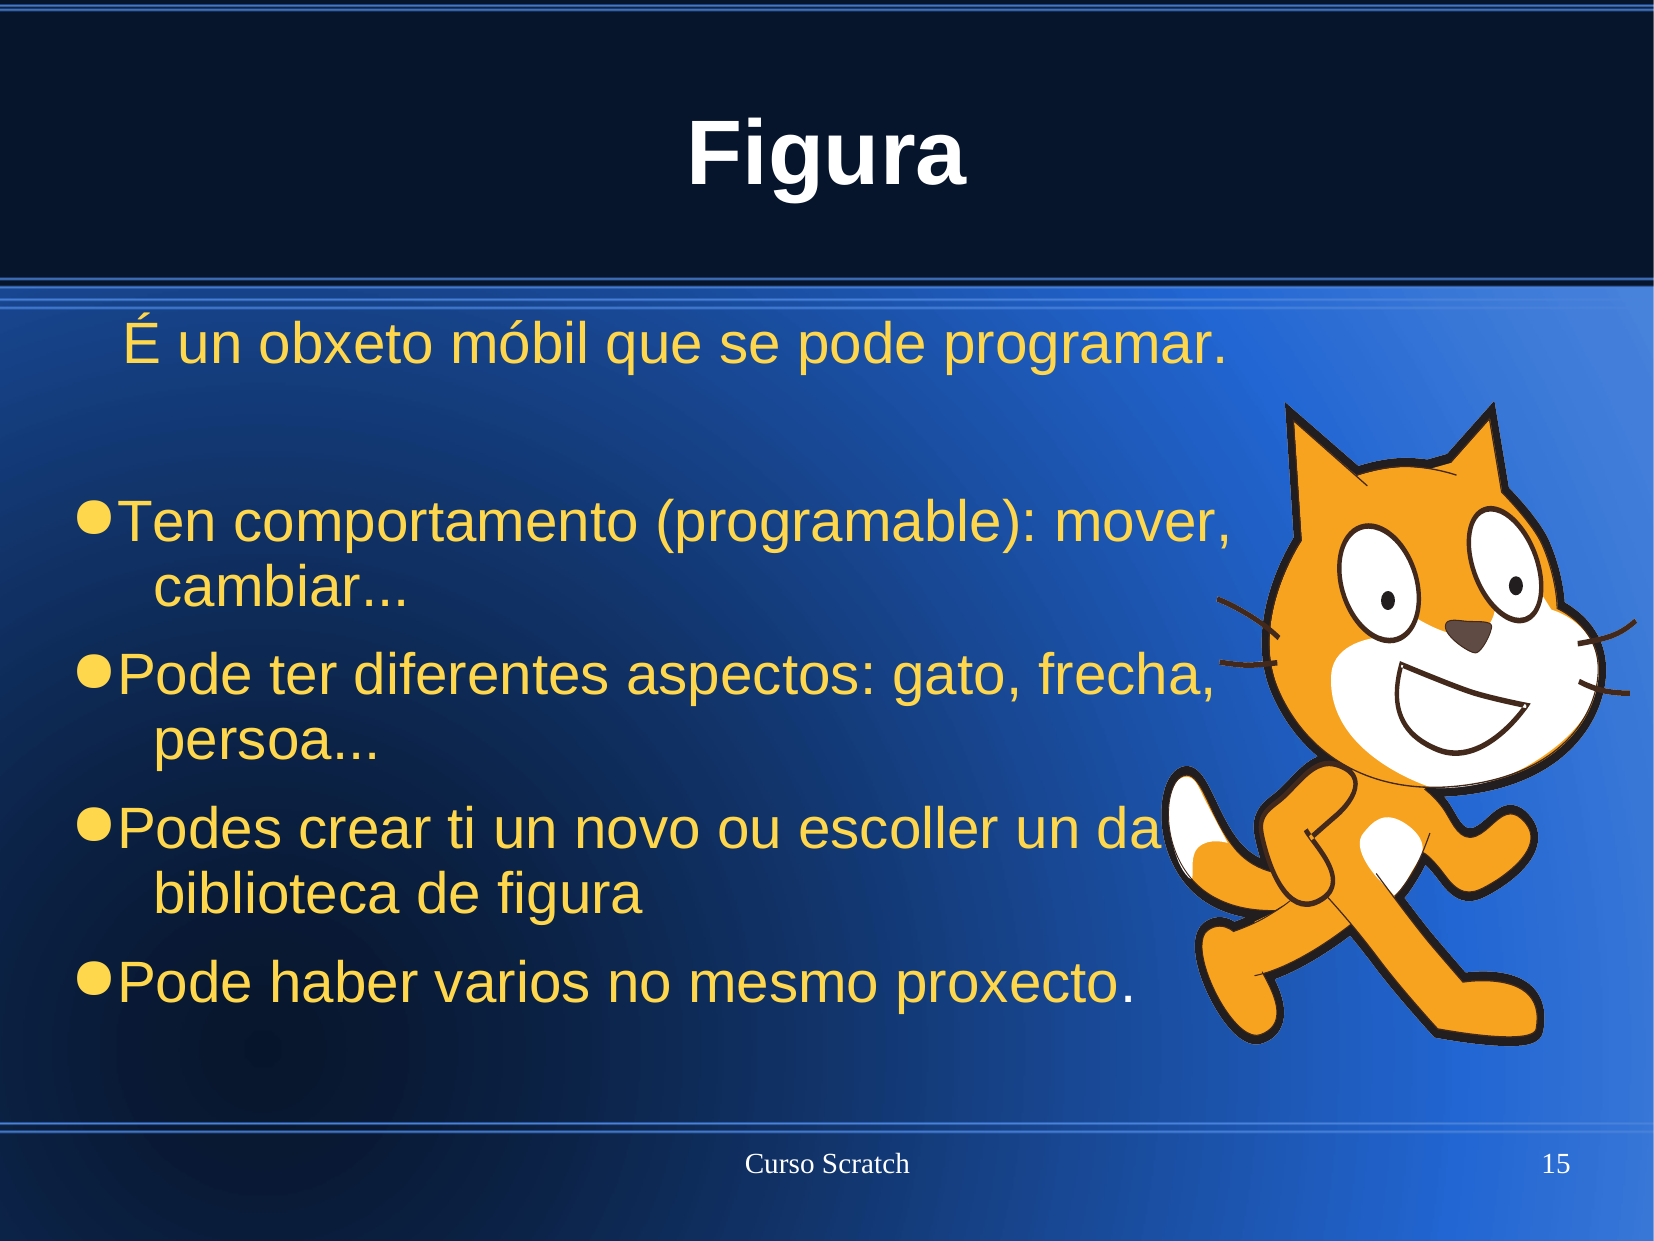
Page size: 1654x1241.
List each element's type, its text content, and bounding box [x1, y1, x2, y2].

list É un obxeto móbil que se pode programar. Ten comportamento (programable): mover, cambiar... Pode ter diferentes aspectos: gato, frecha, persoa... Podes crear ti un novo ou escoller un da biblioteca de figura Pode haber varios no mesmo proxecto. [0, 206, 1270, 1072]
picture [0, 0, 1654, 1241]
title Figura [82, 49, 1571, 257]
